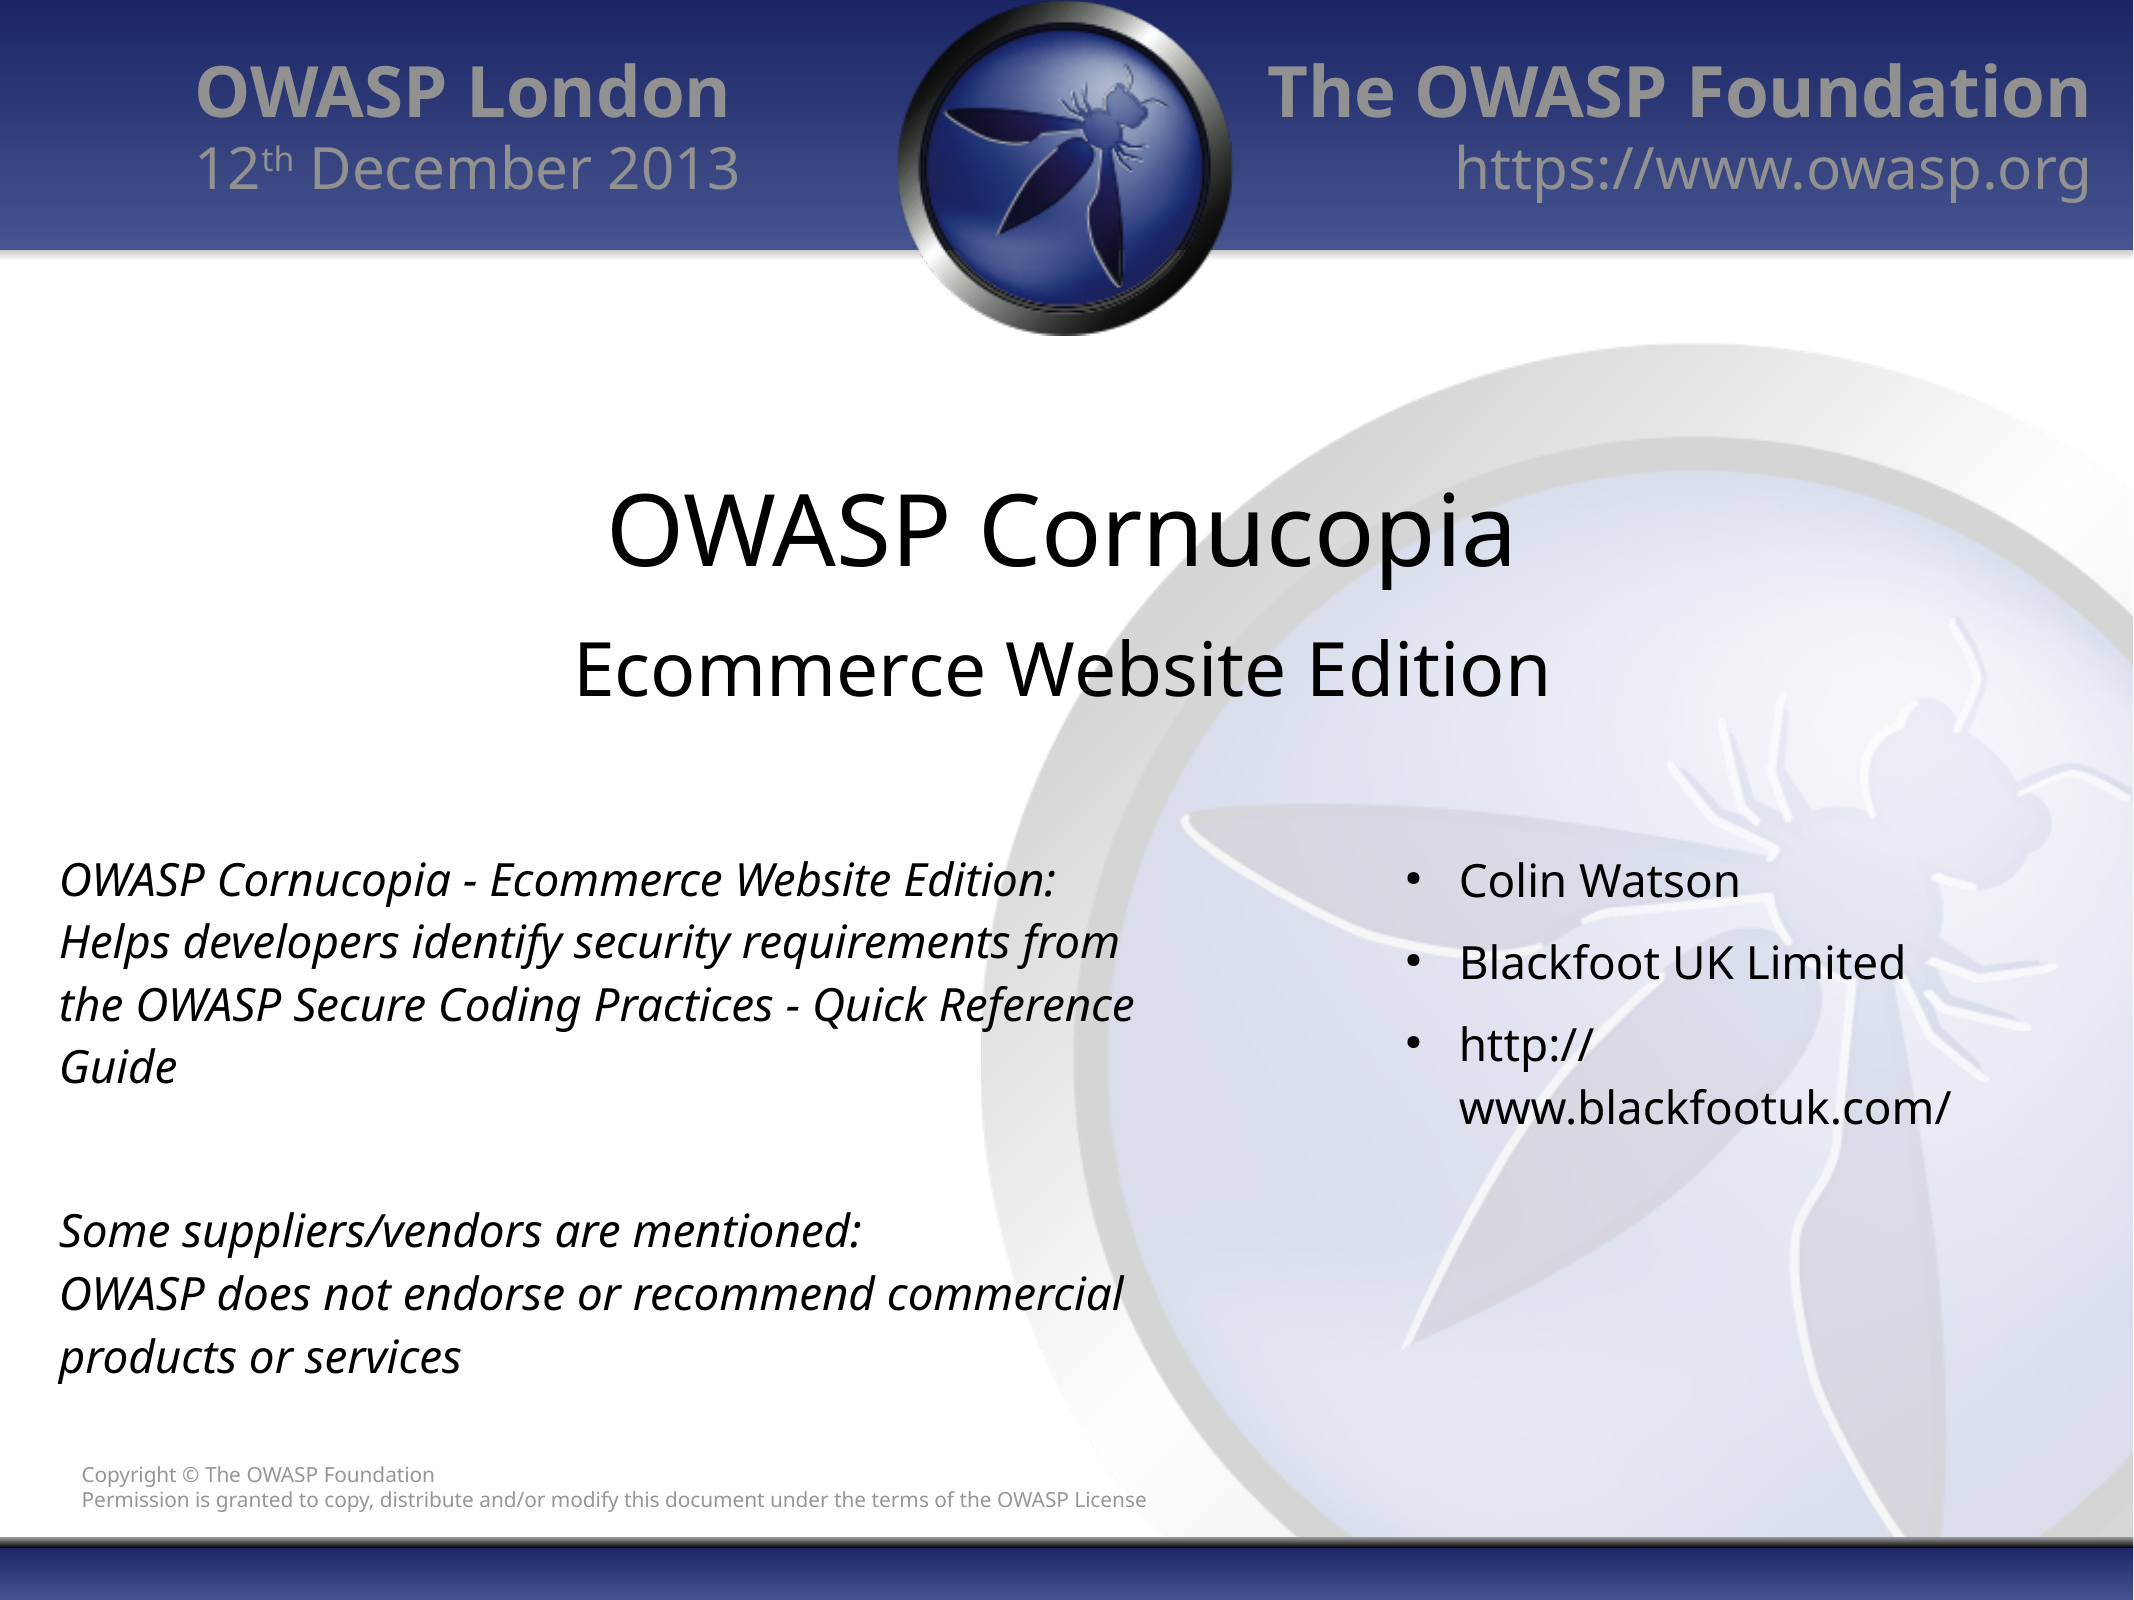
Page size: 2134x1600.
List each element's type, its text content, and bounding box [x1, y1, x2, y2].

picture [898, 0, 1234, 336]
title OWASP Cornucopia Ecommerce Website Edition [58, 460, 2067, 690]
picture [981, 339, 2134, 1600]
list Colin Watson Blackfoot UK Limited http://www.blackfootuk.com/ [1269, 848, 2068, 1406]
list OWASP Cornucopia - Ecommerce Website Edition: Helps developers identify security requirements from the OWASP Secure Coding Practices - Quick Reference Guide Some suppliers/vendors are mentioned: OWASP does not endorse or recommend commercial products or services [58, 847, 1182, 1447]
